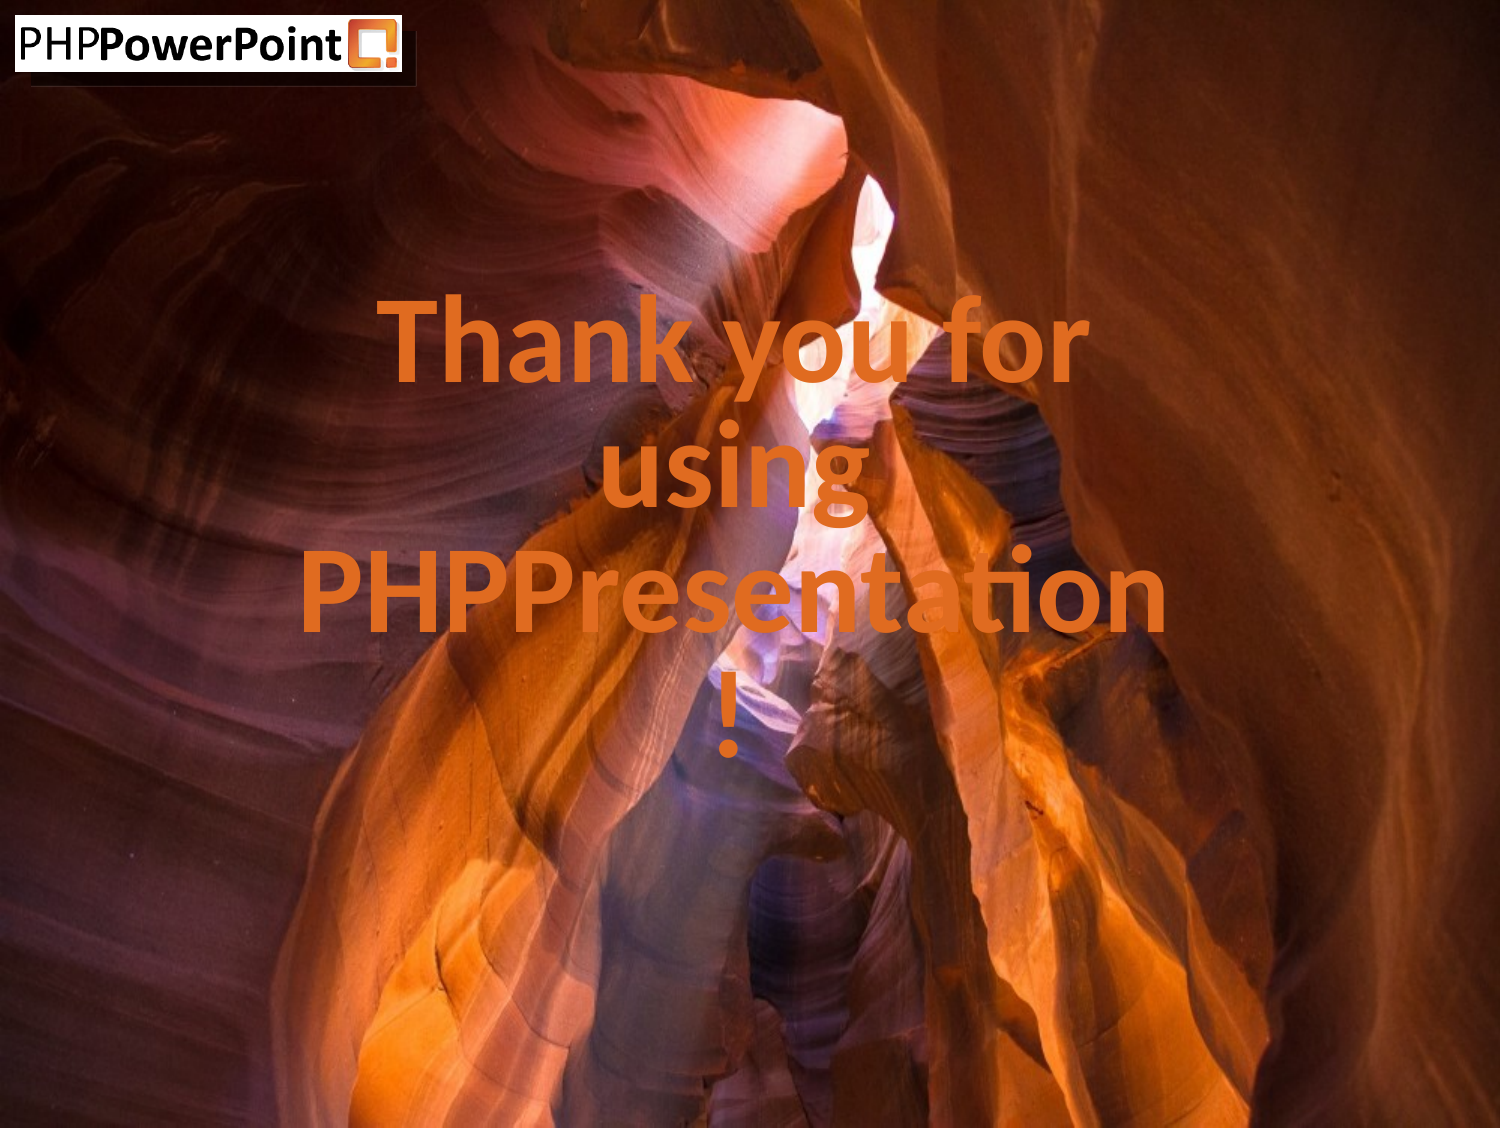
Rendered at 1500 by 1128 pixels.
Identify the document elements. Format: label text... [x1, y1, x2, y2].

picture [0, 0, 1500, 1128]
text_box Thank you for using PHPPresentation! [265, 281, 1204, 751]
